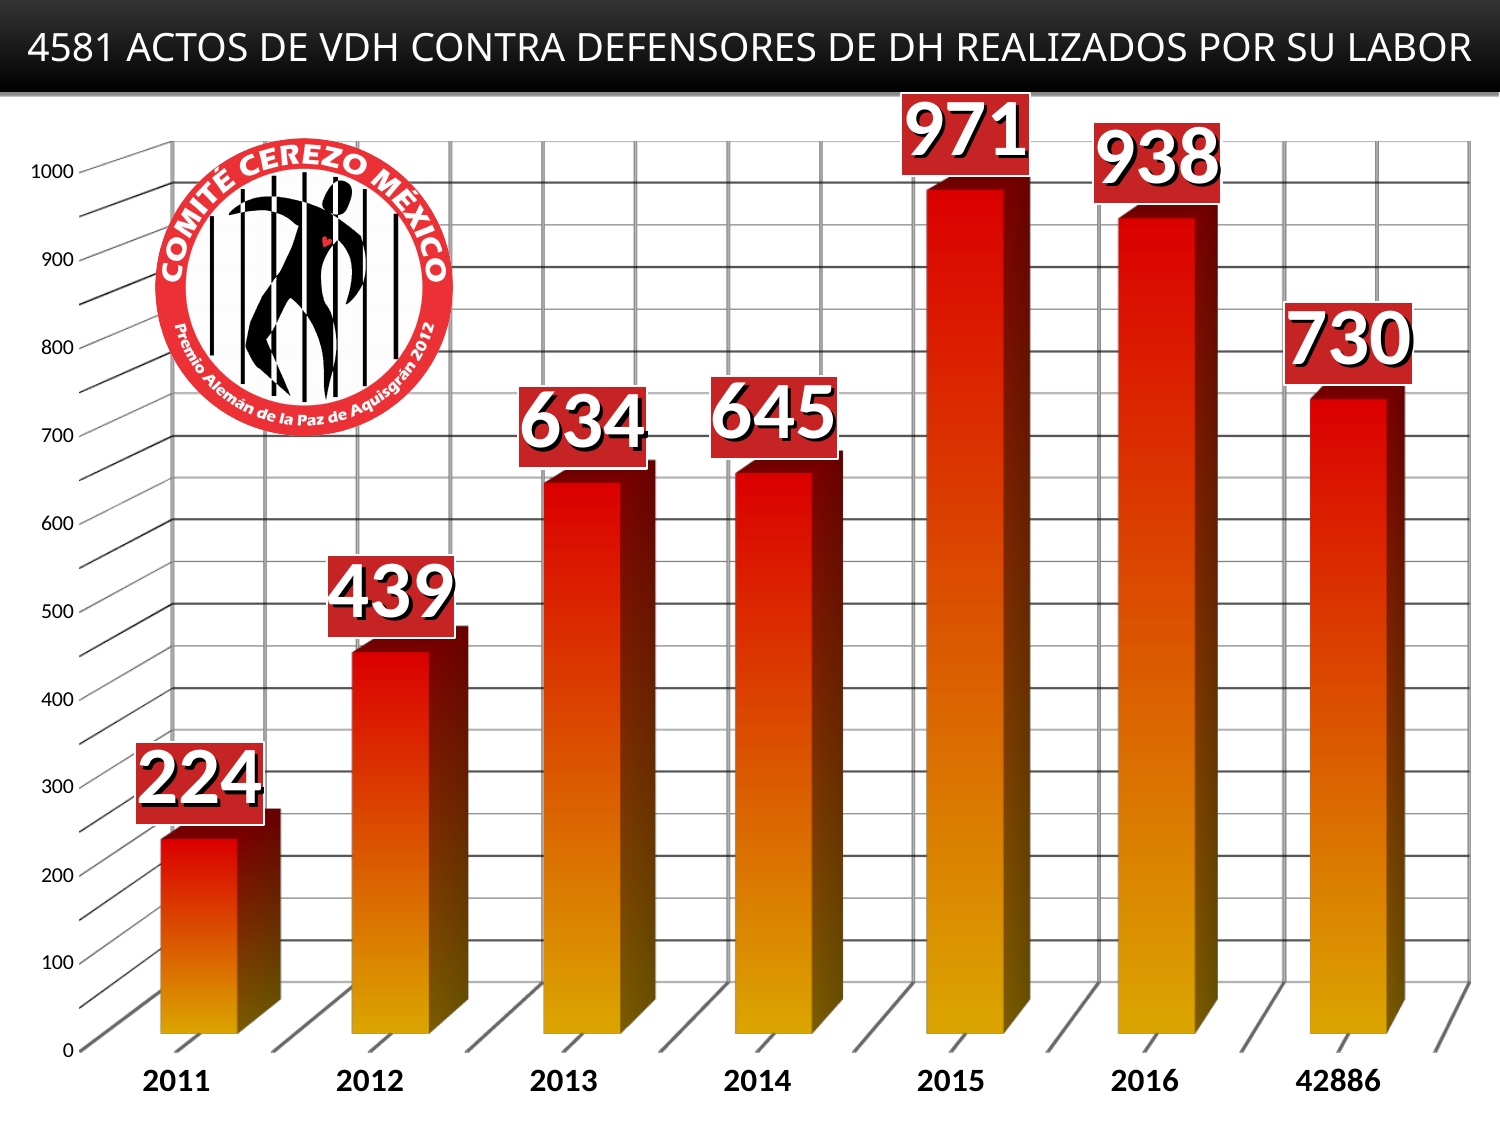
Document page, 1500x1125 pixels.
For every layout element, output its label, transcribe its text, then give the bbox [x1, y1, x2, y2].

title 4581 actos de VDH contra defensores de DH realizados por su labor [0, 0, 1500, 91]
picture [155, 138, 453, 436]
chart [0, 91, 1500, 1125]
